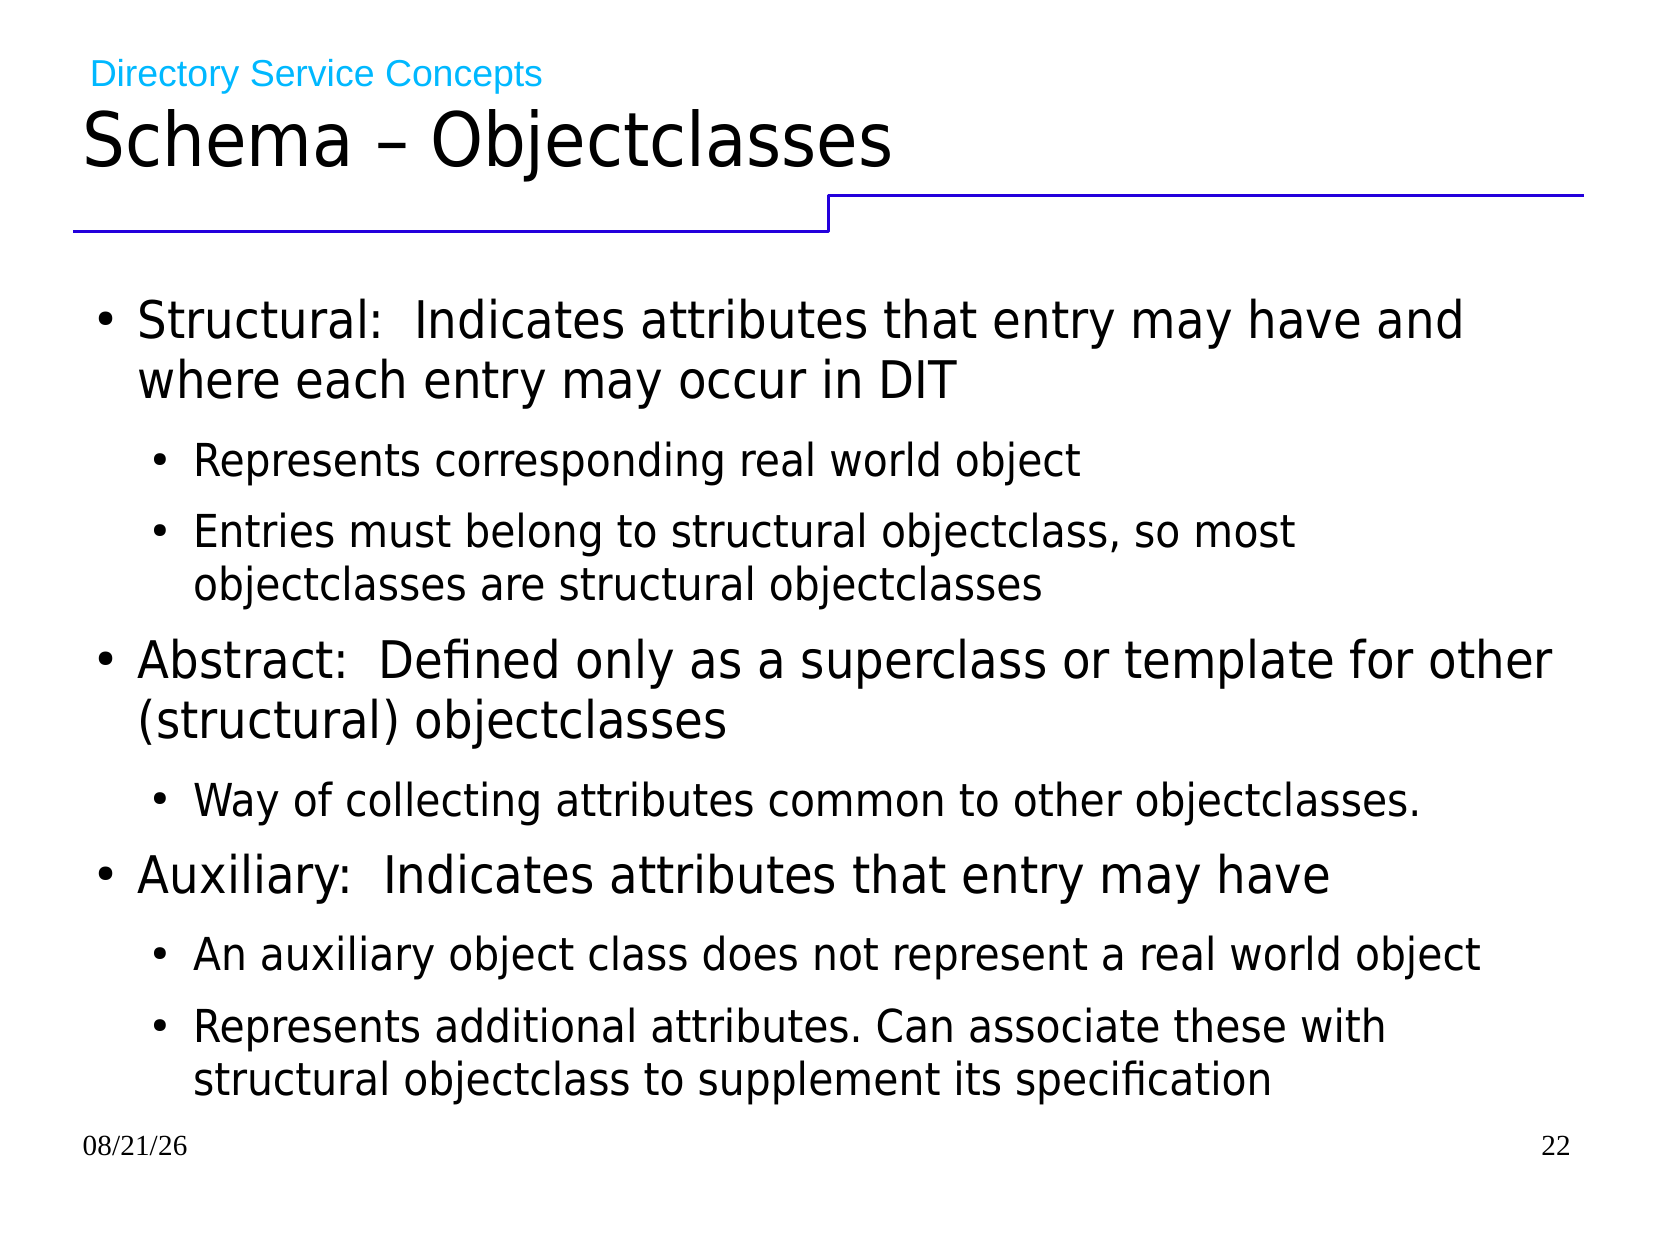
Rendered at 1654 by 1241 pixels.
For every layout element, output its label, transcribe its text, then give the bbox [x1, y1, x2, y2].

title Schema – Objectclasses [82, 49, 1571, 232]
list Structural: Indicates attributes that entry may have and where each entry may occur in DIT Represents corresponding real world object Entries must belong to structural objectclass, so most objectclasses are structural objectclasses Abstract: Defined only as a superclass or template for other (structural) objectclasses Way of collecting attributes common to other objectclasses. Auxiliary: Indicates attributes that entry may have An auxiliary object class does not represent a real world object Represents additional attributes. Can associate these with structural objectclass to supplement its specification [82, 290, 1571, 1109]
text_box Directory Service Concepts [75, 45, 571, 103]
